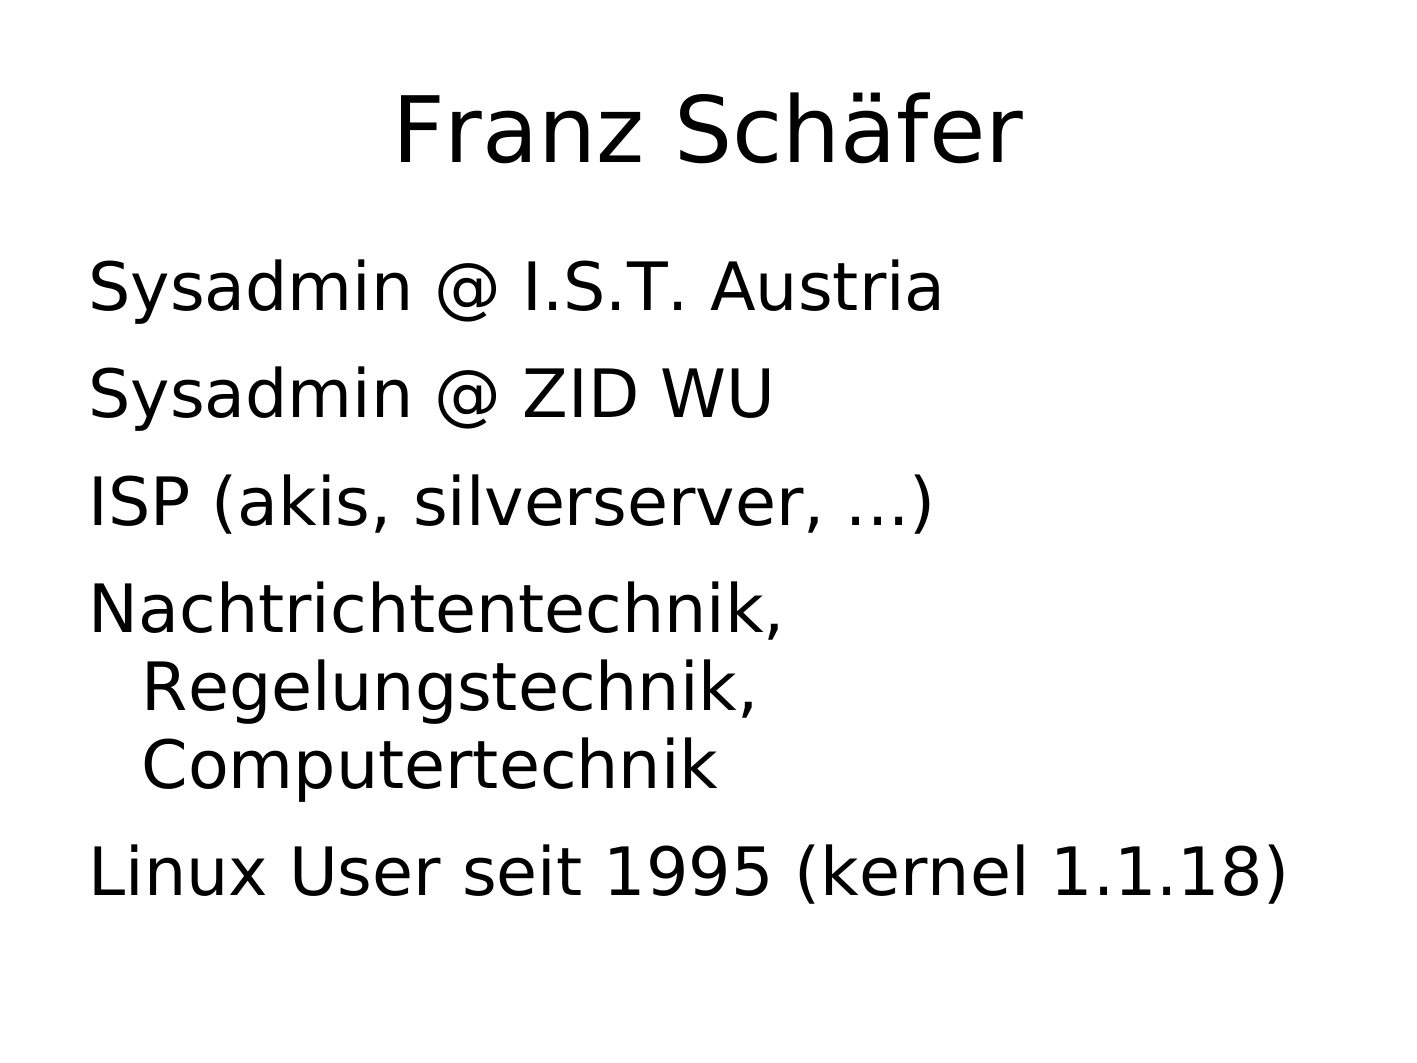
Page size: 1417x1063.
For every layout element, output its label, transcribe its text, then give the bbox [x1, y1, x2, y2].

title Franz Schäfer [70, 49, 1346, 213]
list Sysadmin @ I.S.T. Austria Sysadmin @ ZID WU ISP (akis, silverserver, ...) Nachtrichtentechnik, Regelungstechnik, Computertechnik Linux User seit 1995 (kernel 1.1.18) [70, 248, 1346, 936]
